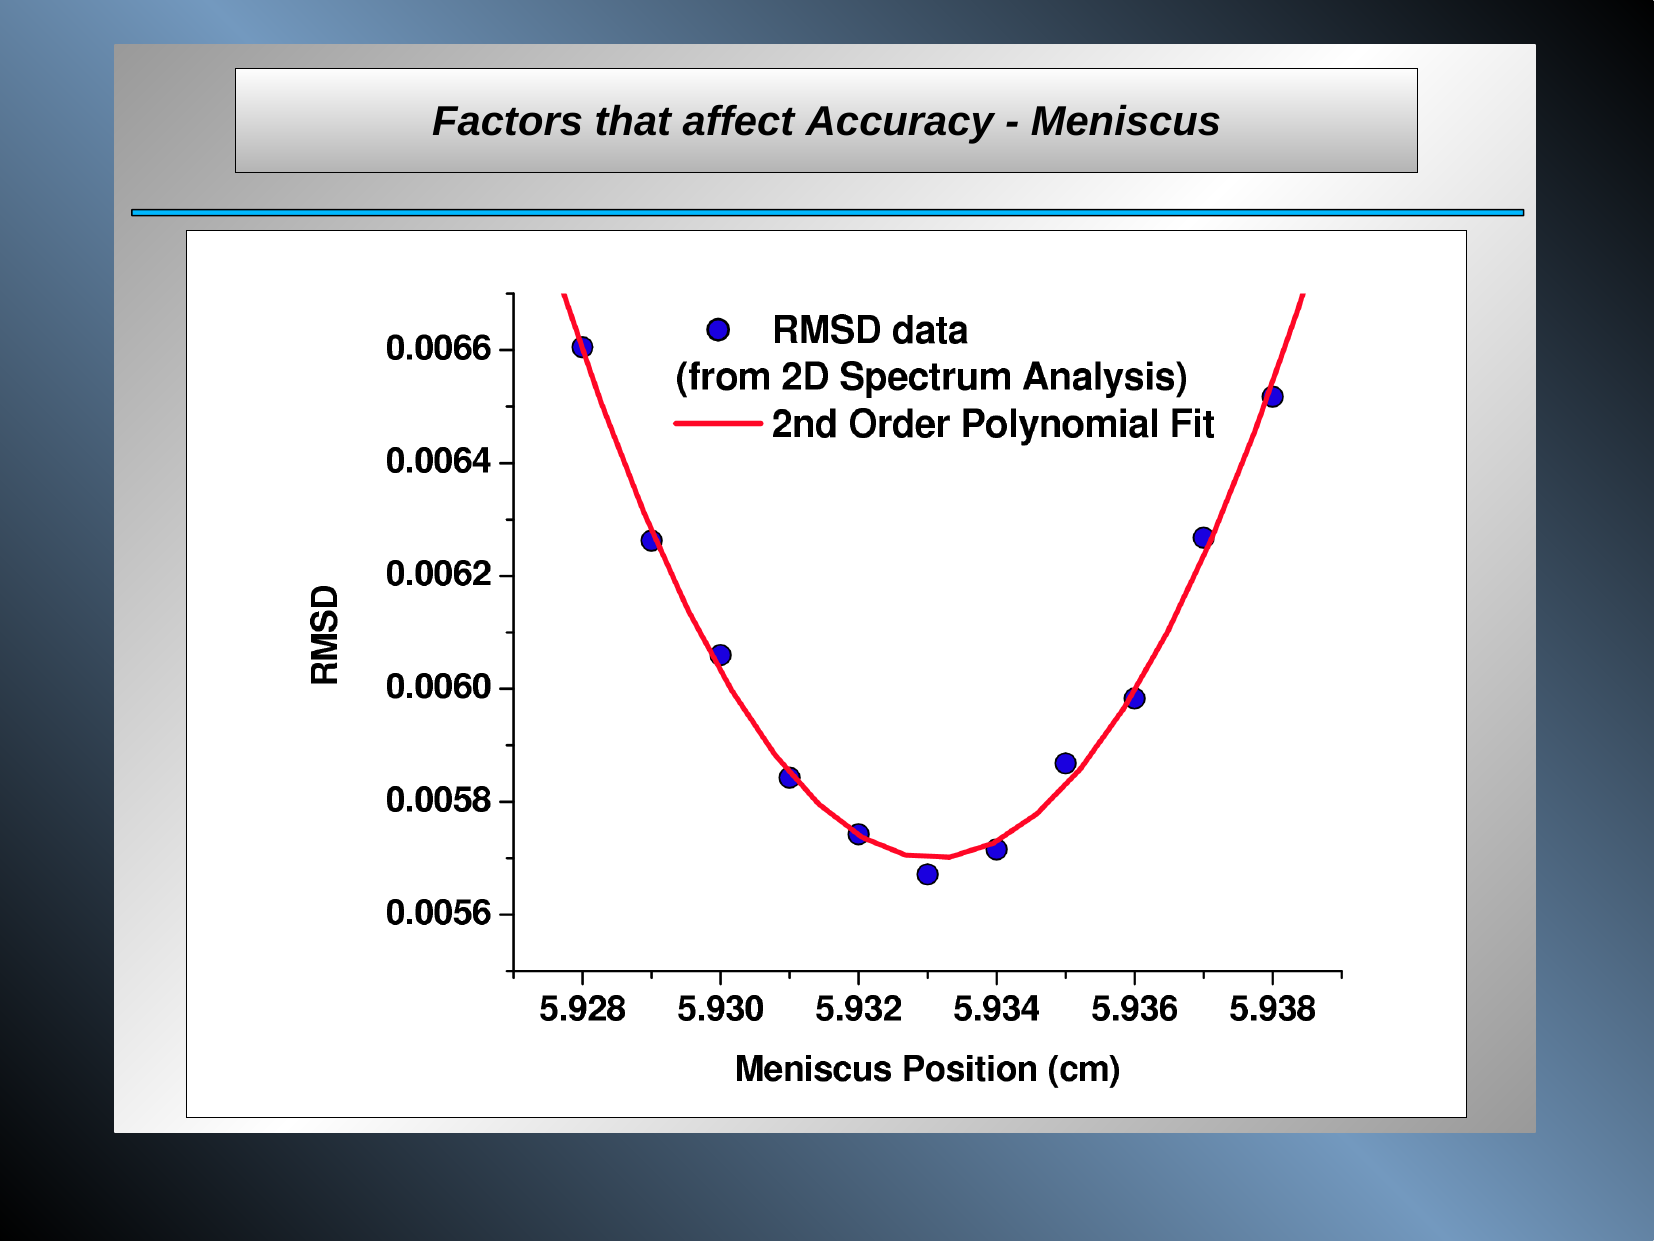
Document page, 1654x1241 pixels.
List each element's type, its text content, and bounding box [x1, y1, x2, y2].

text_box Factors that affect Accuracy - Meniscus [235, 68, 1418, 173]
text_box [186, 230, 1467, 1118]
picture [310, 292, 1343, 1088]
text_box [131, 209, 1524, 216]
